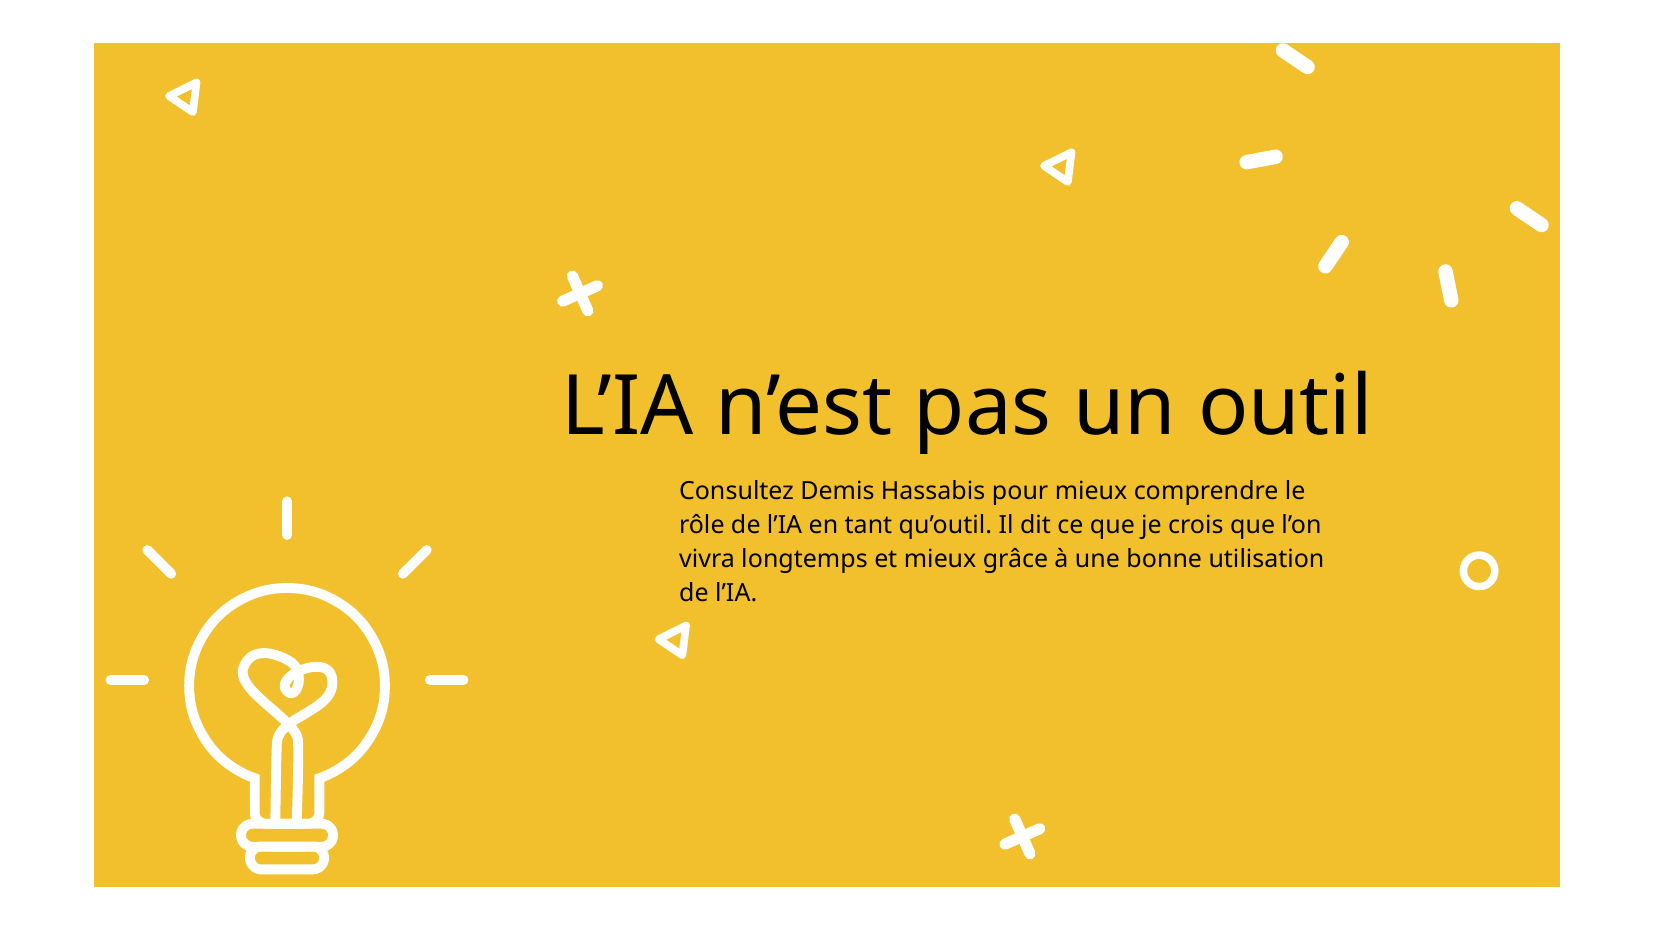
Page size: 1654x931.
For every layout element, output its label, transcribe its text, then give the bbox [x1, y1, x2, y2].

title L’IA n’est pas un outil [561, 288, 1409, 516]
text_box Consultez Demis Hassabis pour mieux comprendre le rôle de l’IA en tant qu’outil. Il dit ce que je crois que l’on vivra longtemps et mieux grâce à une bonne utilisation de l’IA. [679, 472, 1340, 609]
